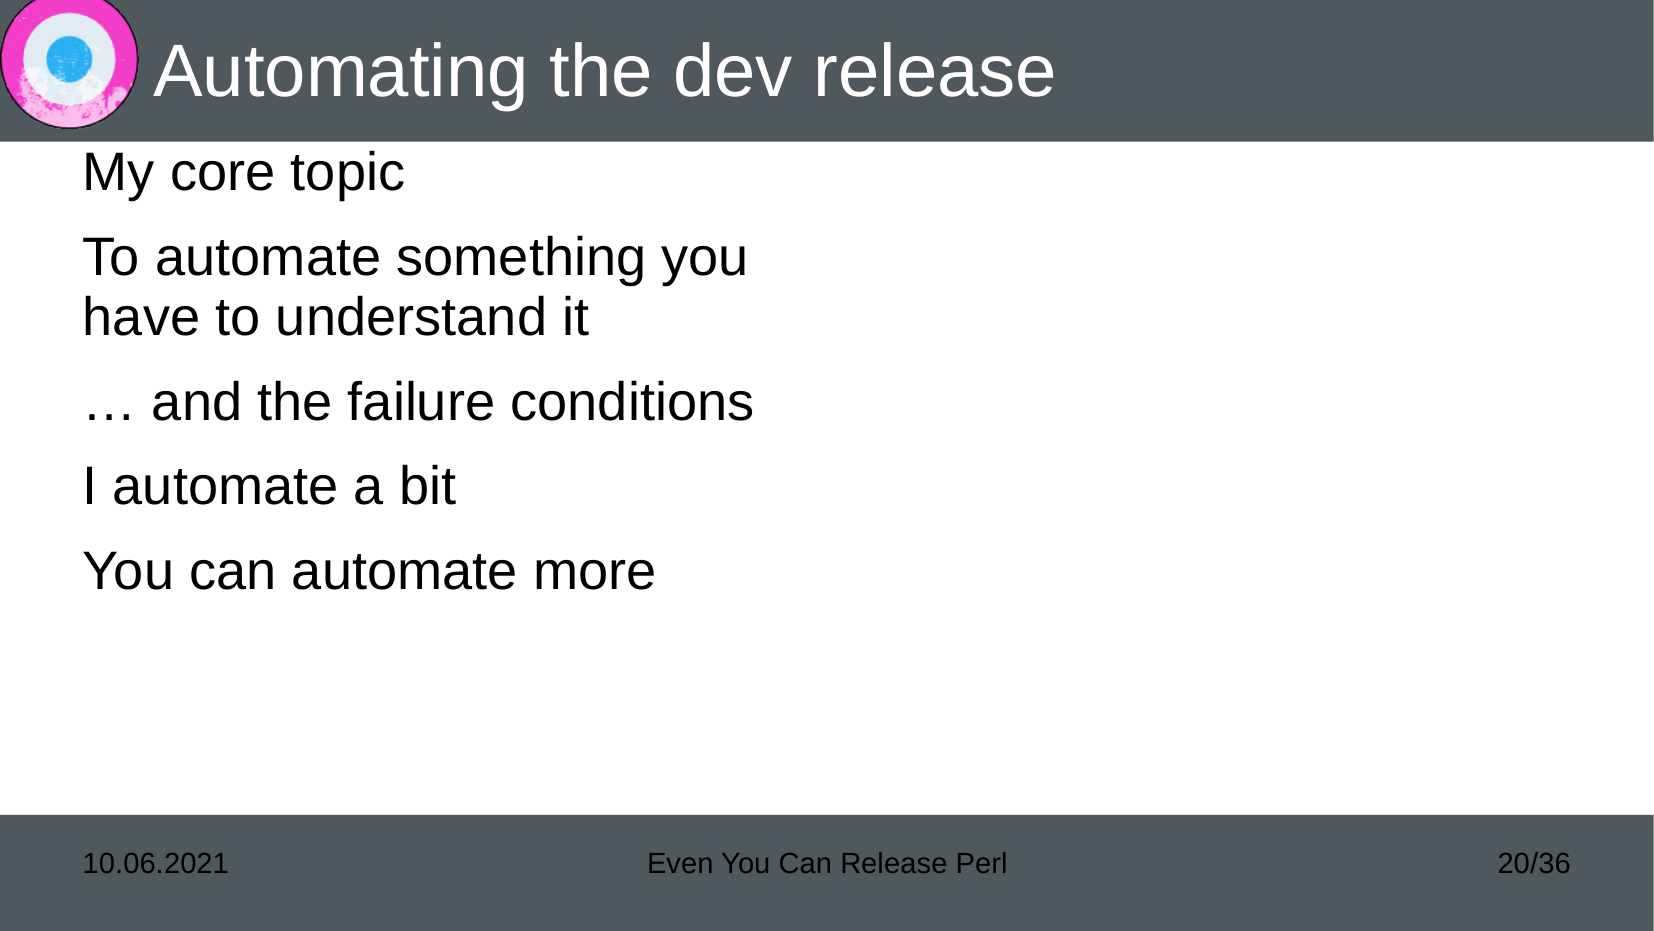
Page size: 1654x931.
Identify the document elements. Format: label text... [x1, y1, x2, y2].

list My core topic To automate something you have to understand it … and the failure conditions I automate a bit You can automate more [82, 141, 809, 815]
title Automating the dev release [153, 5, 1654, 136]
picture [0, 0, 228, 148]
